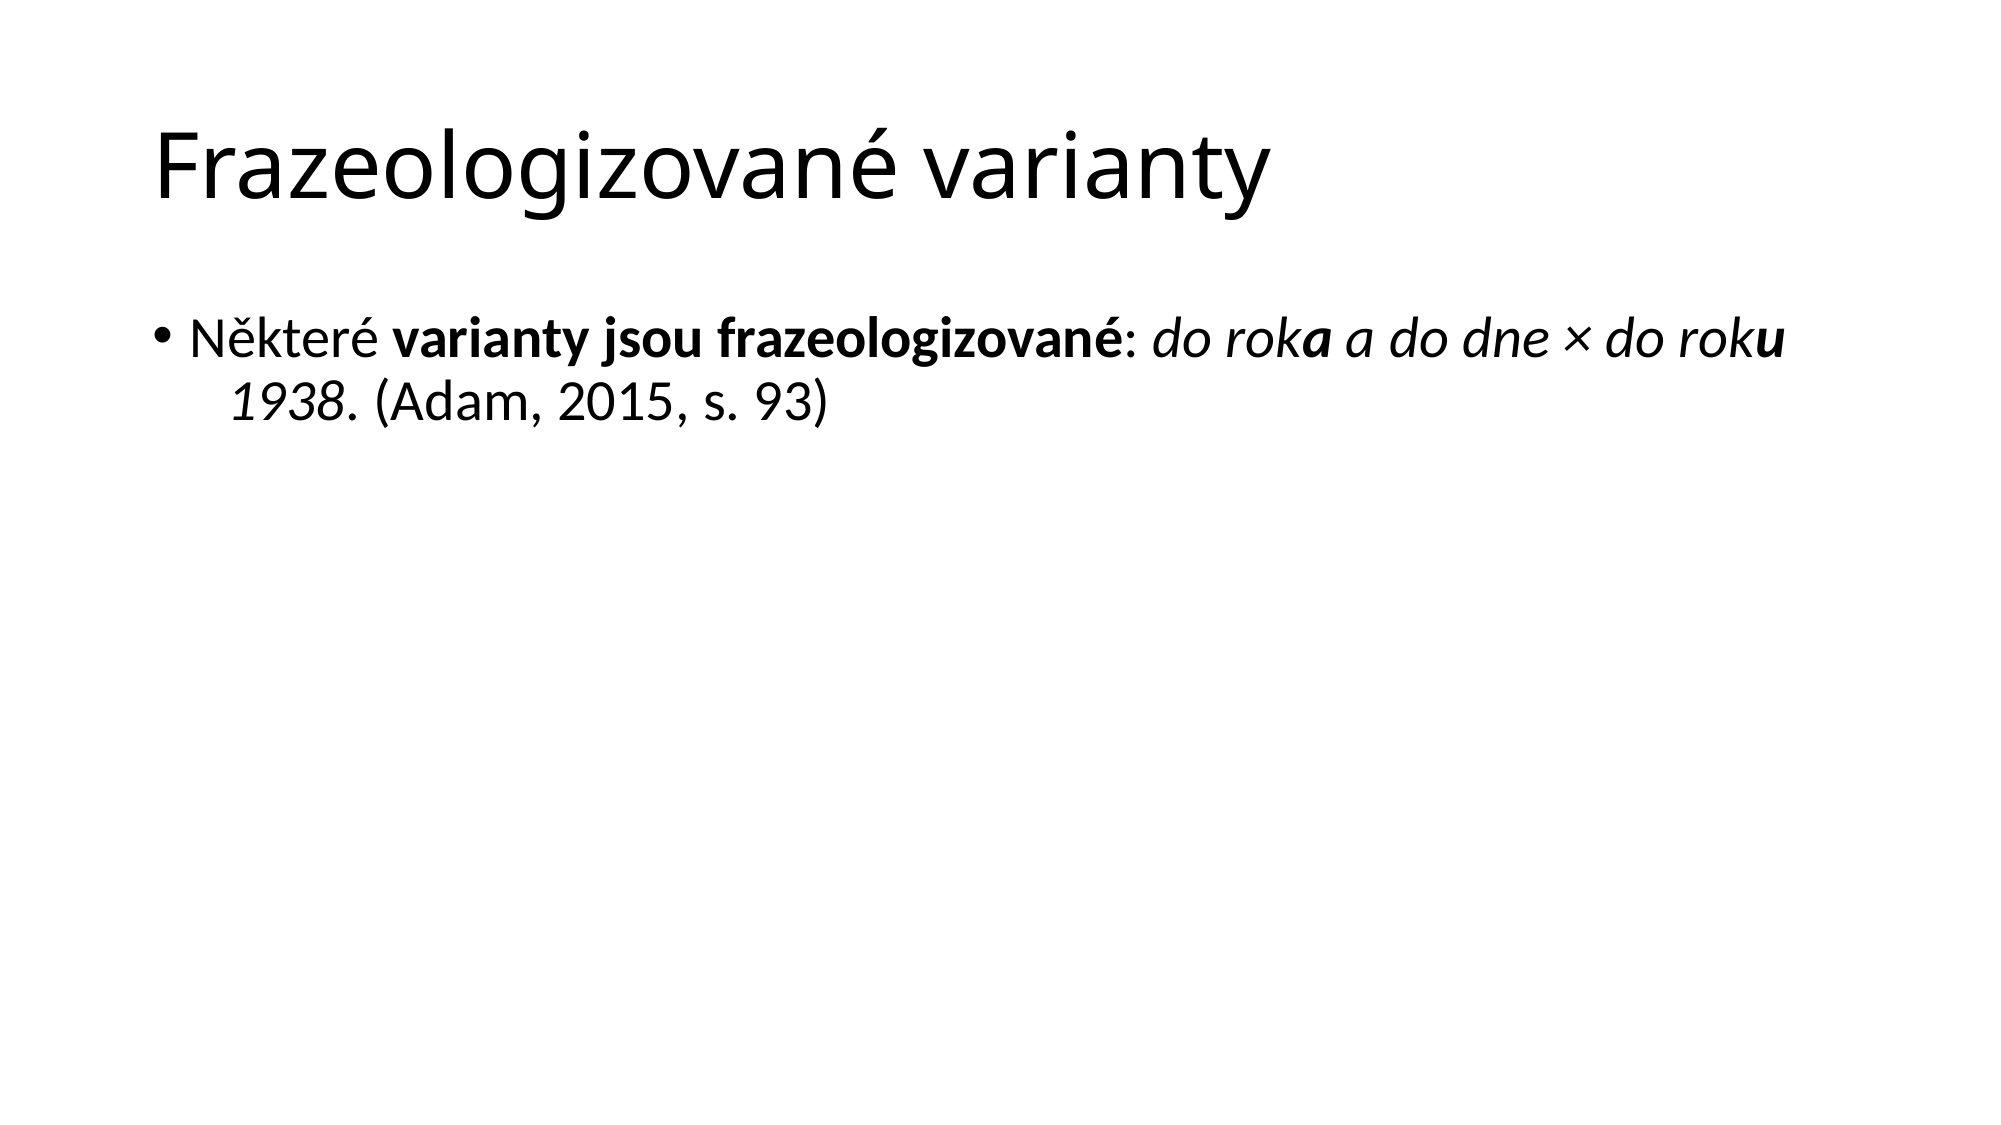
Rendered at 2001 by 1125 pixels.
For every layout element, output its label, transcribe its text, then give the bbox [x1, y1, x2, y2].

list Některé varianty jsou frazeologizované: do roka a do dne × do roku 1938. (Adam, 2015, s. 93) [137, 299, 1863, 1014]
title Frazeologizované varianty [137, 59, 1863, 278]
